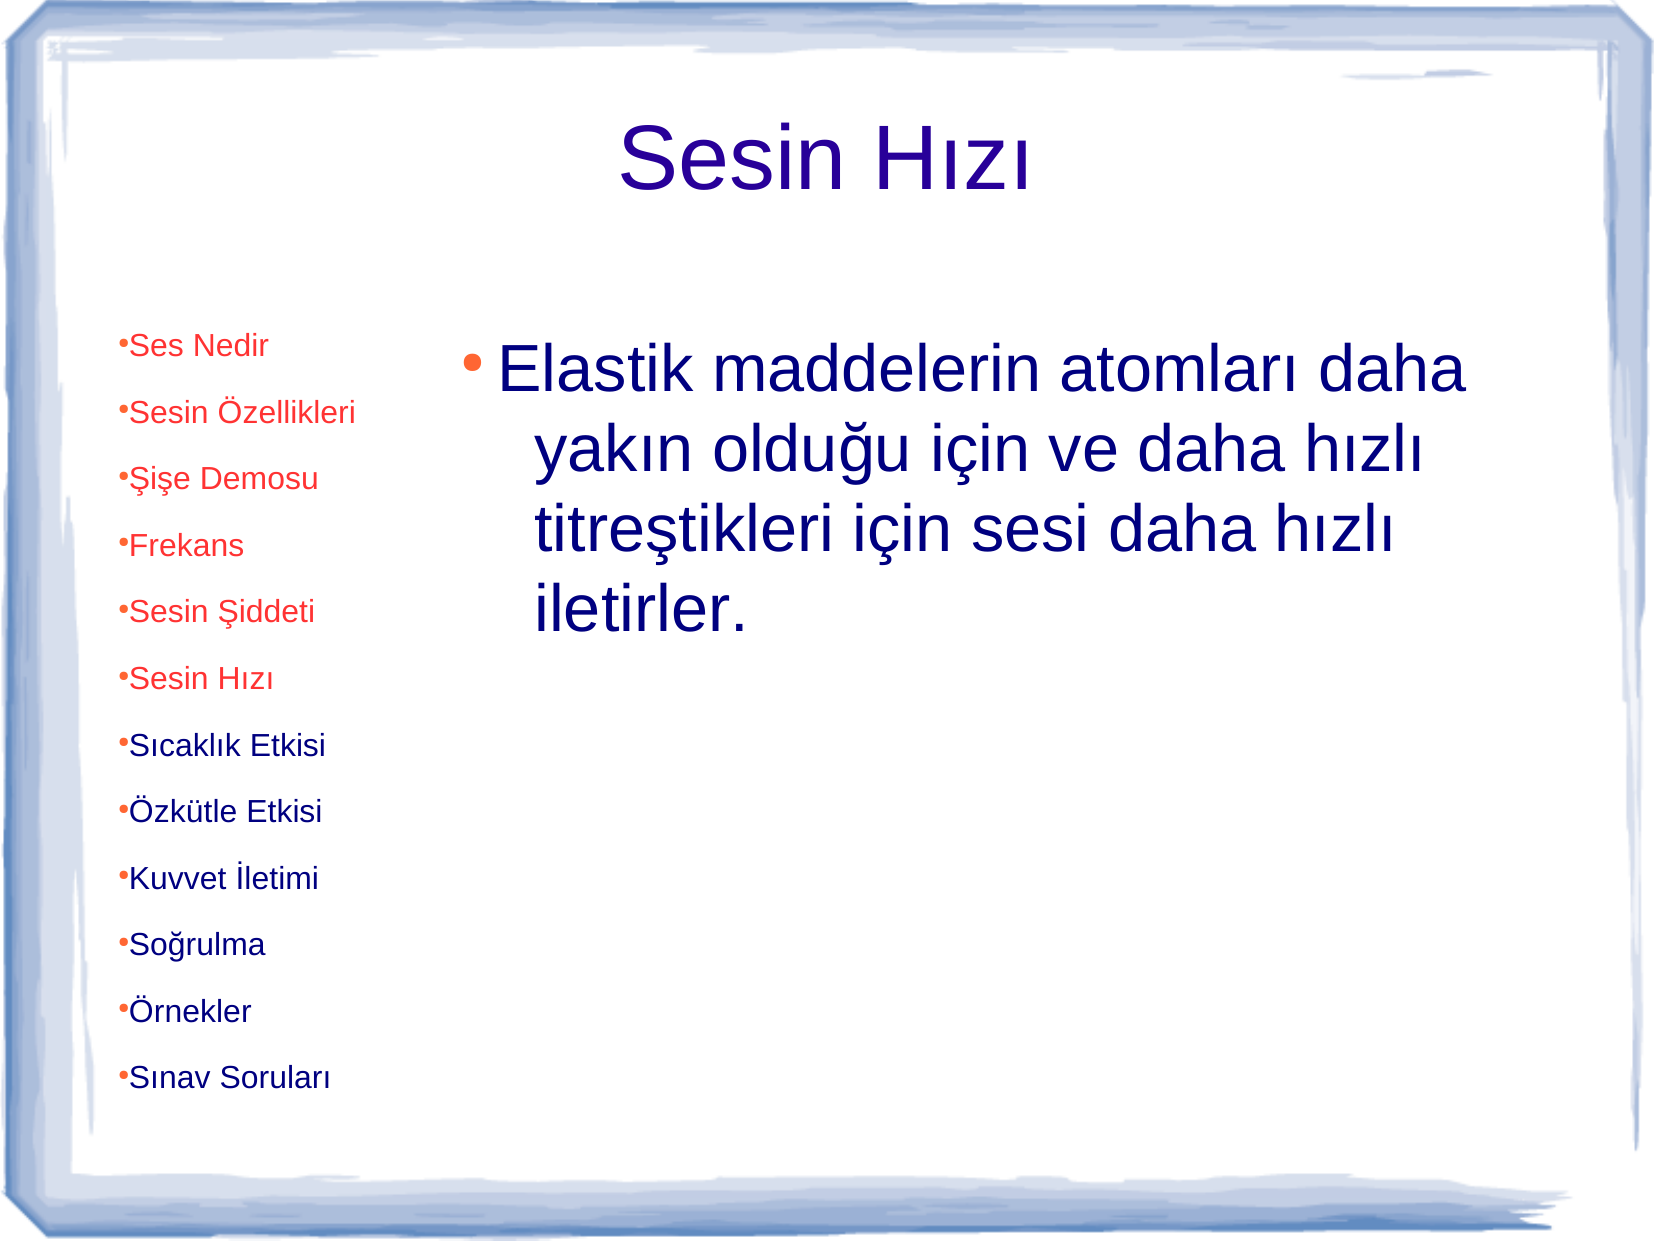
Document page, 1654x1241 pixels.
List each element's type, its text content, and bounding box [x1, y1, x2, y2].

title Sesin Hızı [82, 49, 1571, 257]
list Elastik maddelerin atomları daha yakın olduğu için ve daha hızlı titreştikleri için sesi daha hızlı iletirler. [460, 324, 1572, 1004]
list Ses Nedir Sesin Özellikleri Şişe Demosu Frekans Sesin Şiddeti Sesin Hızı Sıcaklık Etkisi Özkütle Etkisi Kuvvet İletimi Soğrulma Örnekler Sınav Soruları [118, 324, 438, 1097]
